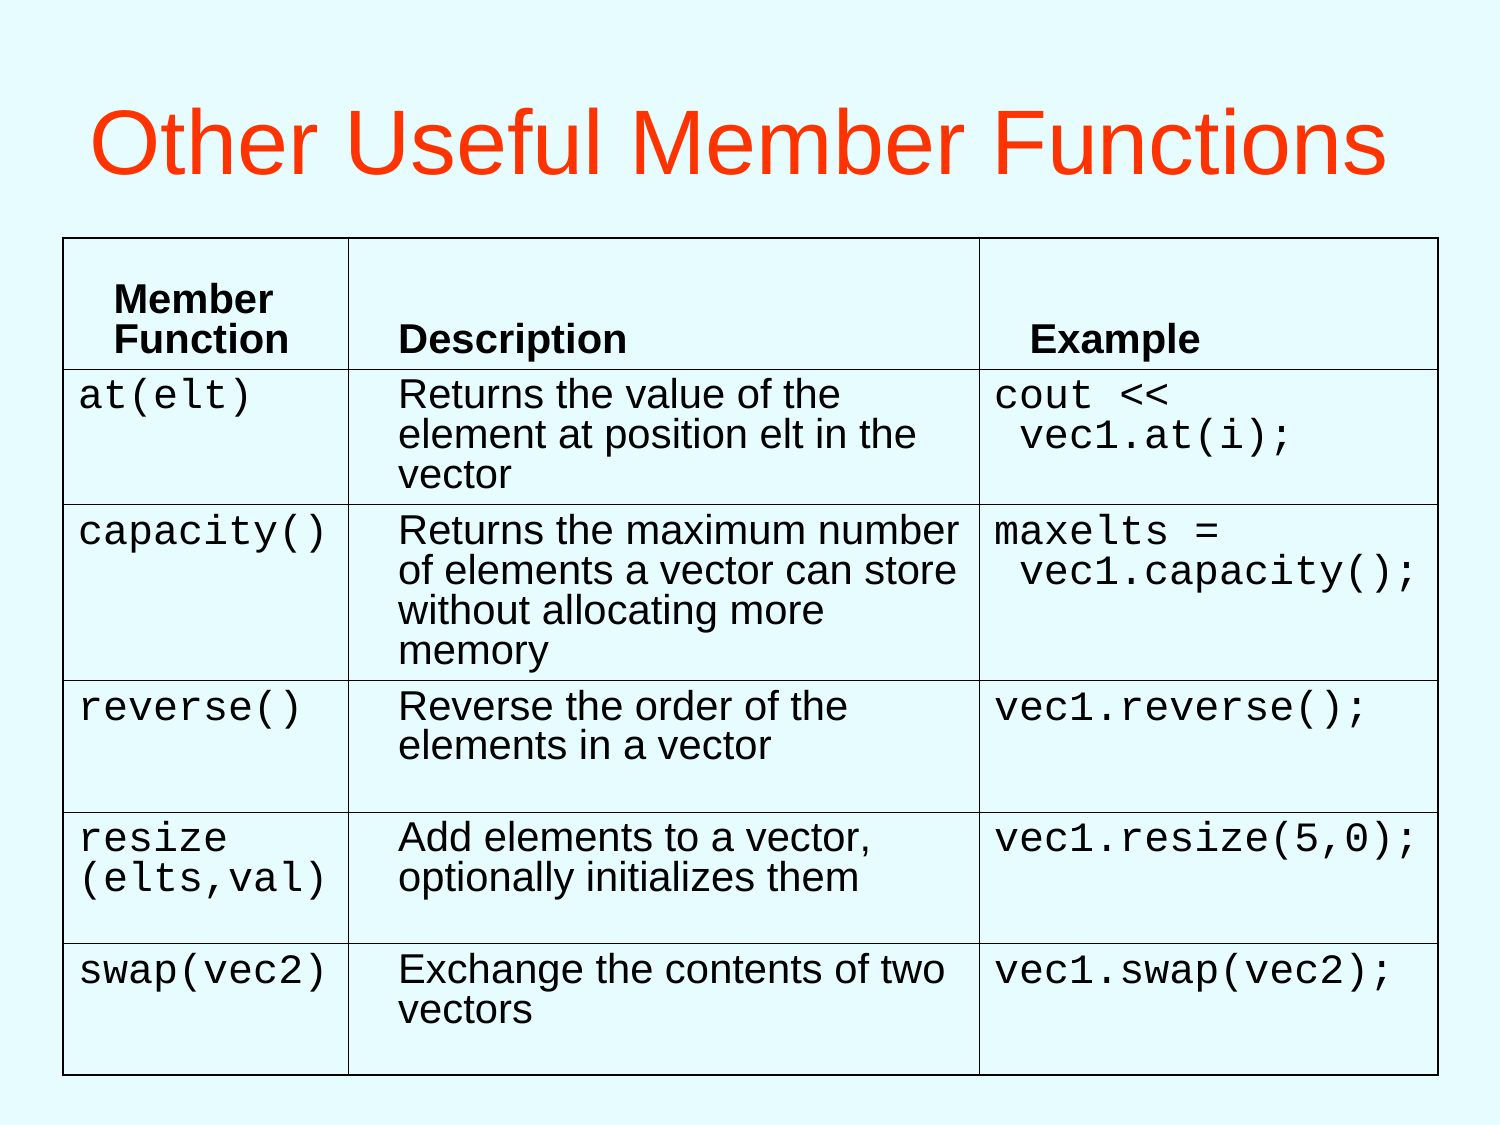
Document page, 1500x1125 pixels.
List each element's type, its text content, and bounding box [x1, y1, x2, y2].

title Other Useful Member Functions [75, 45, 1423, 231]
table_cell resize (elts,val) [64, 813, 348, 943]
table_cell vec1.reverse(); [980, 681, 1437, 812]
table_header Description [349, 239, 979, 369]
table_header Member Function [64, 239, 348, 369]
table_cell at(elt) [64, 370, 348, 504]
table_cell vec1.resize(5,0); [980, 813, 1437, 943]
table_header Example [980, 239, 1437, 369]
table_cell swap(vec2) [64, 944, 348, 1074]
table_cell vec1.swap(vec2); [980, 944, 1437, 1074]
table_cell capacity() [64, 505, 348, 680]
table_cell Add elements to a vector, optionally initializes them [349, 813, 979, 943]
table_cell Returns the value of the element at position elt in the vector [349, 370, 979, 504]
table_cell cout << vec1.at(i); [980, 370, 1437, 504]
table_cell maxelts = vec1.capacity(); [980, 505, 1437, 680]
table_cell Reverse the order of the elements in a vector [349, 681, 979, 812]
table_cell reverse() [64, 681, 348, 812]
table_cell Exchange the contents of two vectors [349, 944, 979, 1074]
table_cell Returns the maximum number of elements a vector can store without allocating more memory [349, 505, 979, 680]
